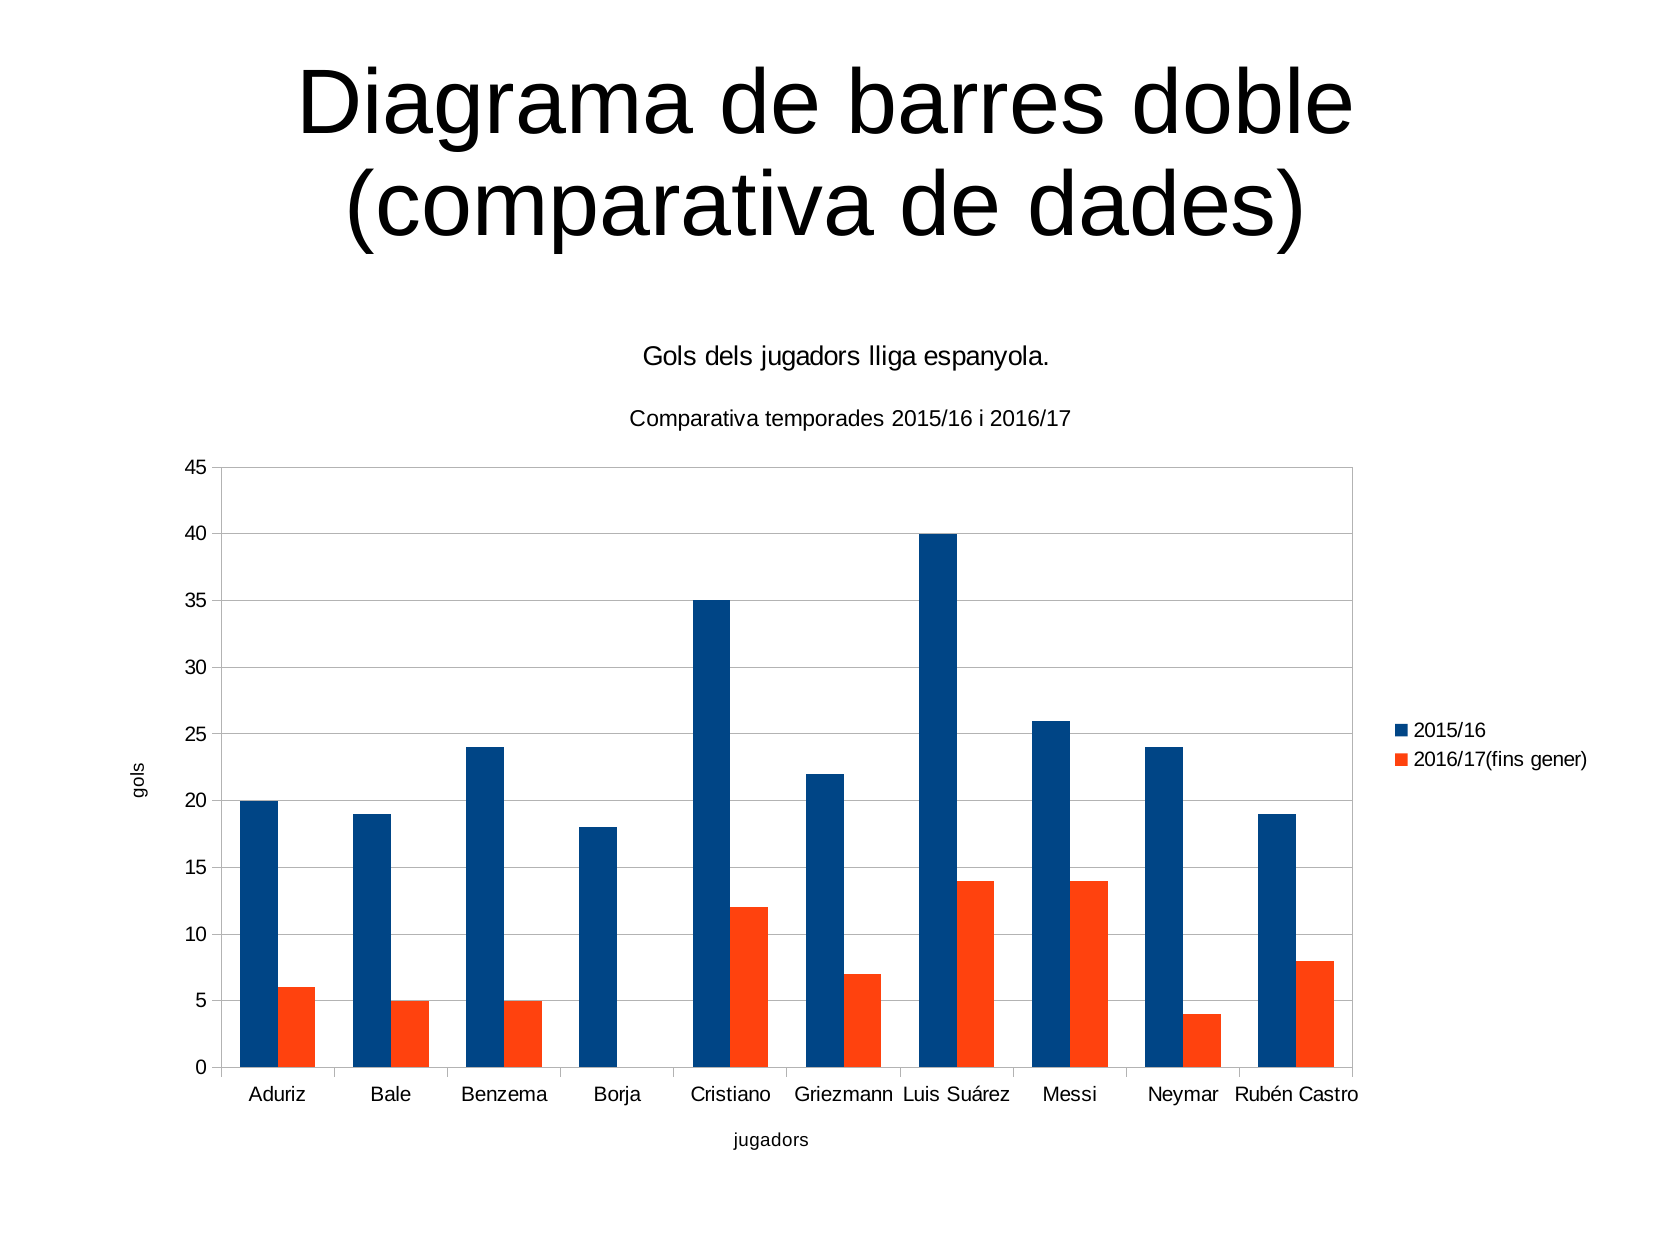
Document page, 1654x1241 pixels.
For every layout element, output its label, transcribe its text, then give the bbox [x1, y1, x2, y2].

chart [94, 308, 1607, 1182]
title Diagrama de barres doble (comparativa de dades) [82, 49, 1571, 257]
